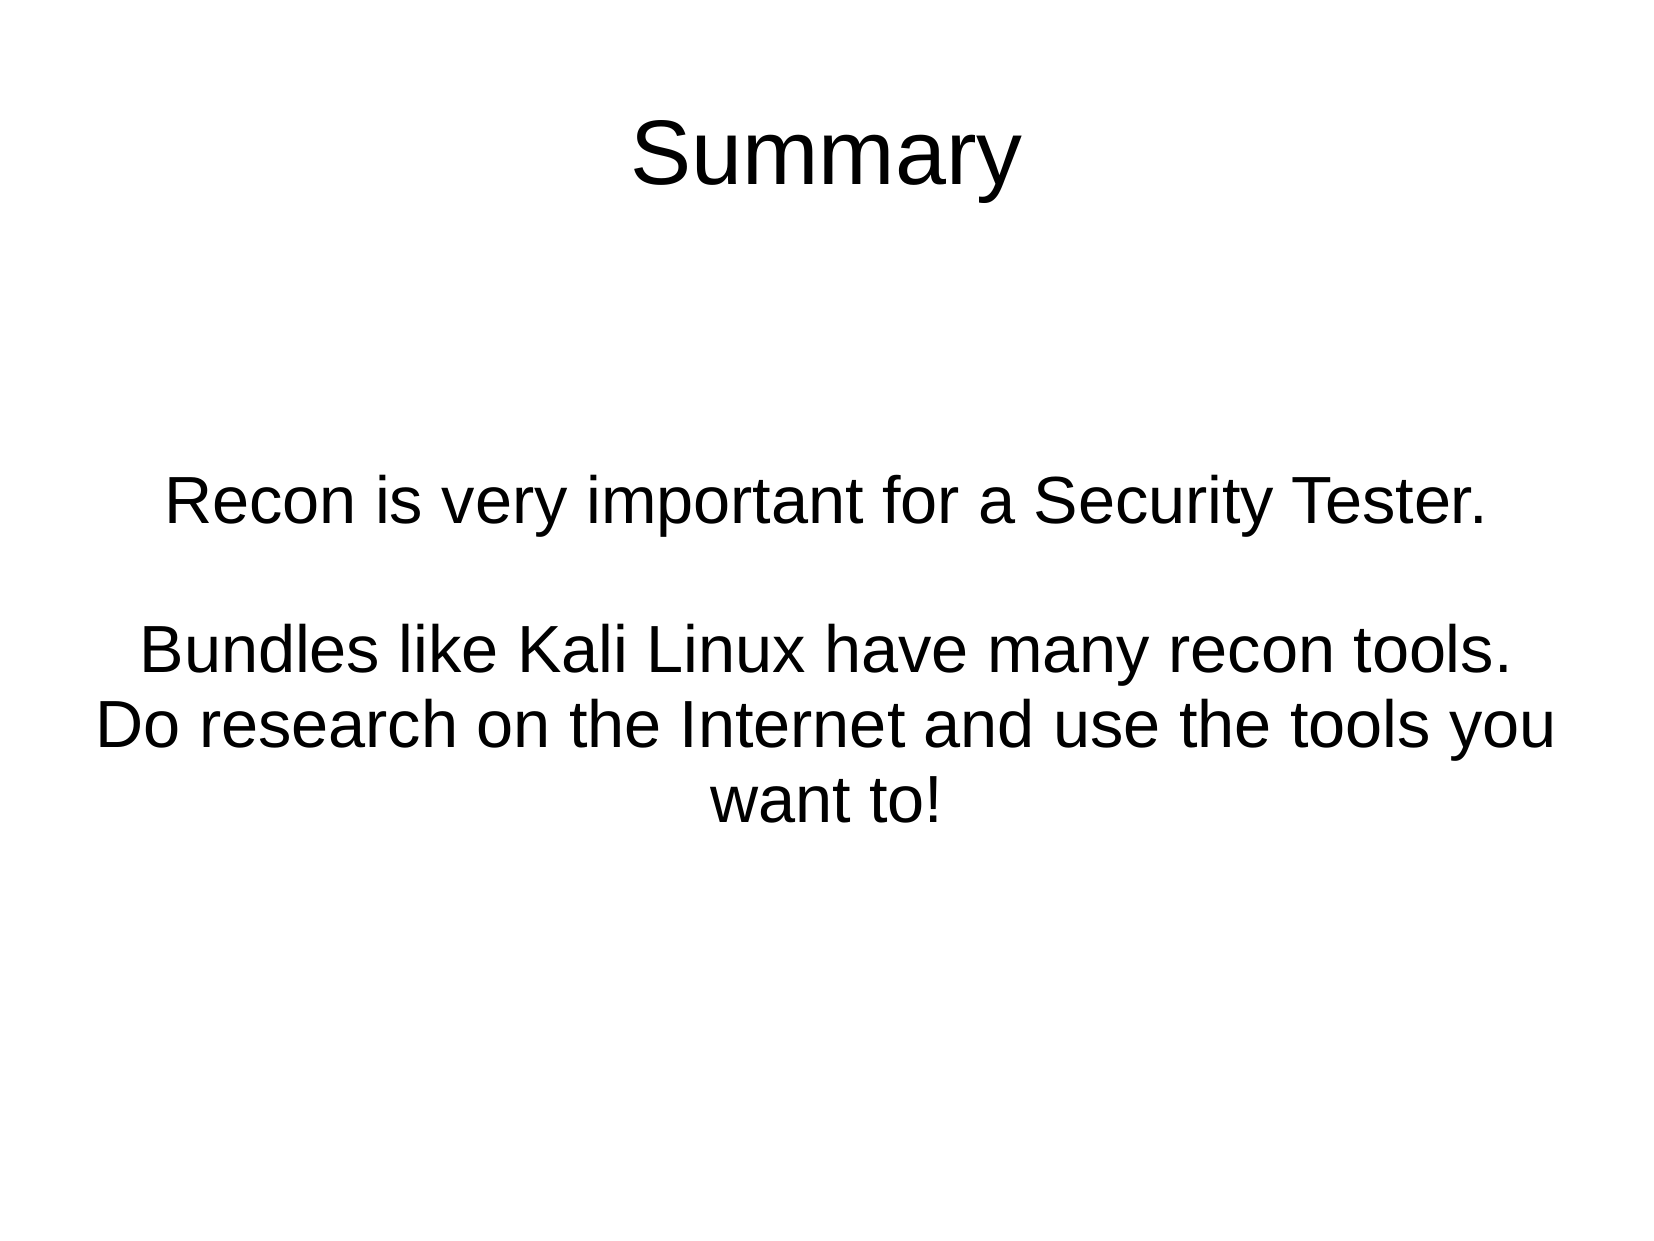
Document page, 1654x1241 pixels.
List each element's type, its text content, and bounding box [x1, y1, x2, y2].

subtitle Recon is very important for a Security Tester. Bundles like Kali Linux have many recon tools. Do research on the Internet and use the tools you want to! [82, 290, 1571, 1010]
title Summary [82, 49, 1571, 257]
